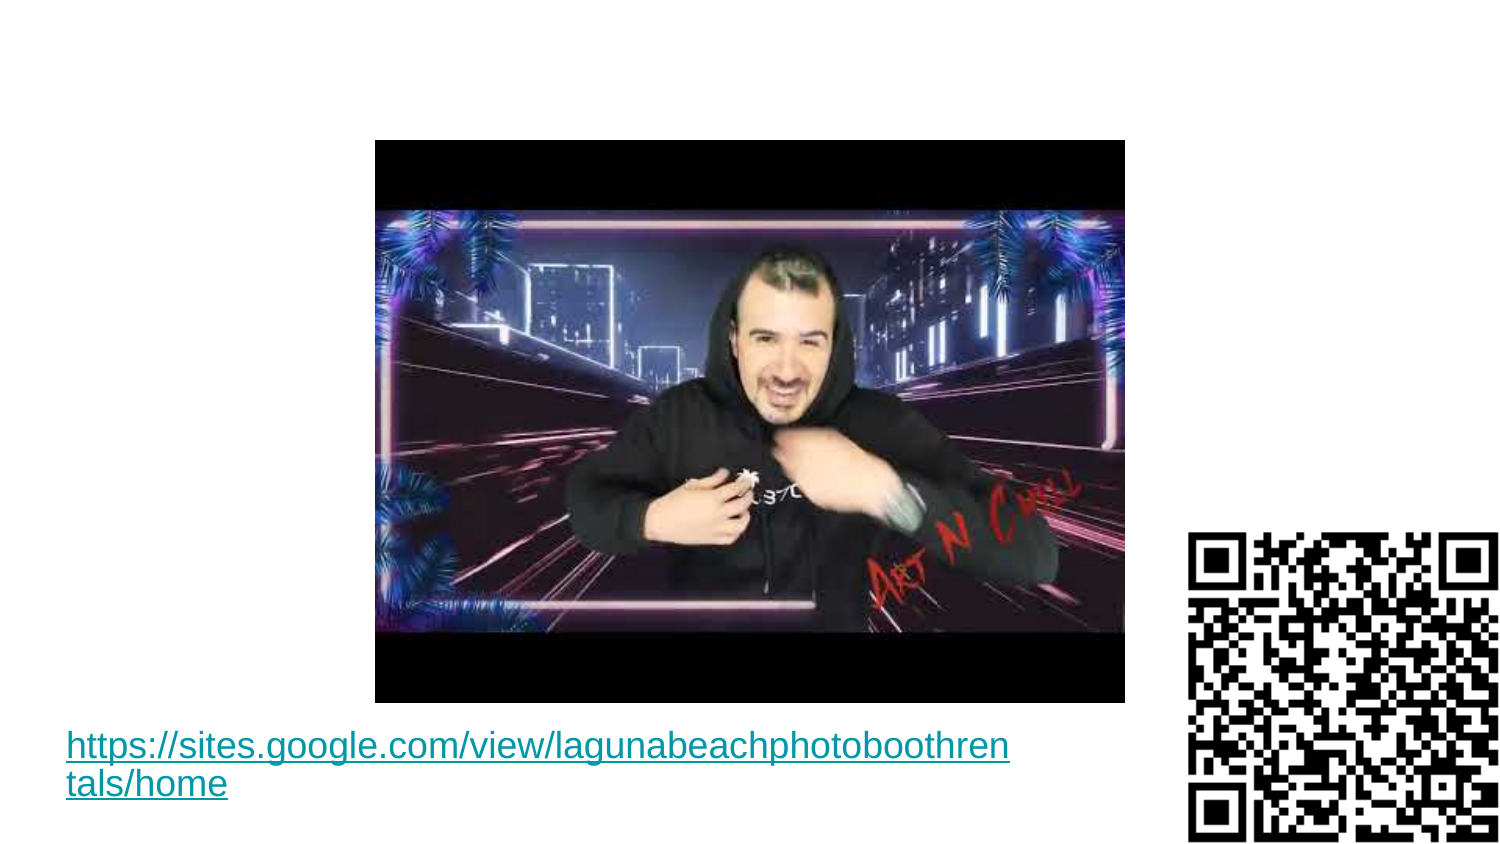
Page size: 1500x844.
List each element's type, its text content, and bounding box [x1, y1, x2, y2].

list https://sites.google.com/view/lagunabeachphotoboothrentals/home [51, 694, 1036, 794]
picture [1187, 531, 1500, 844]
picture [375, 140, 1125, 704]
